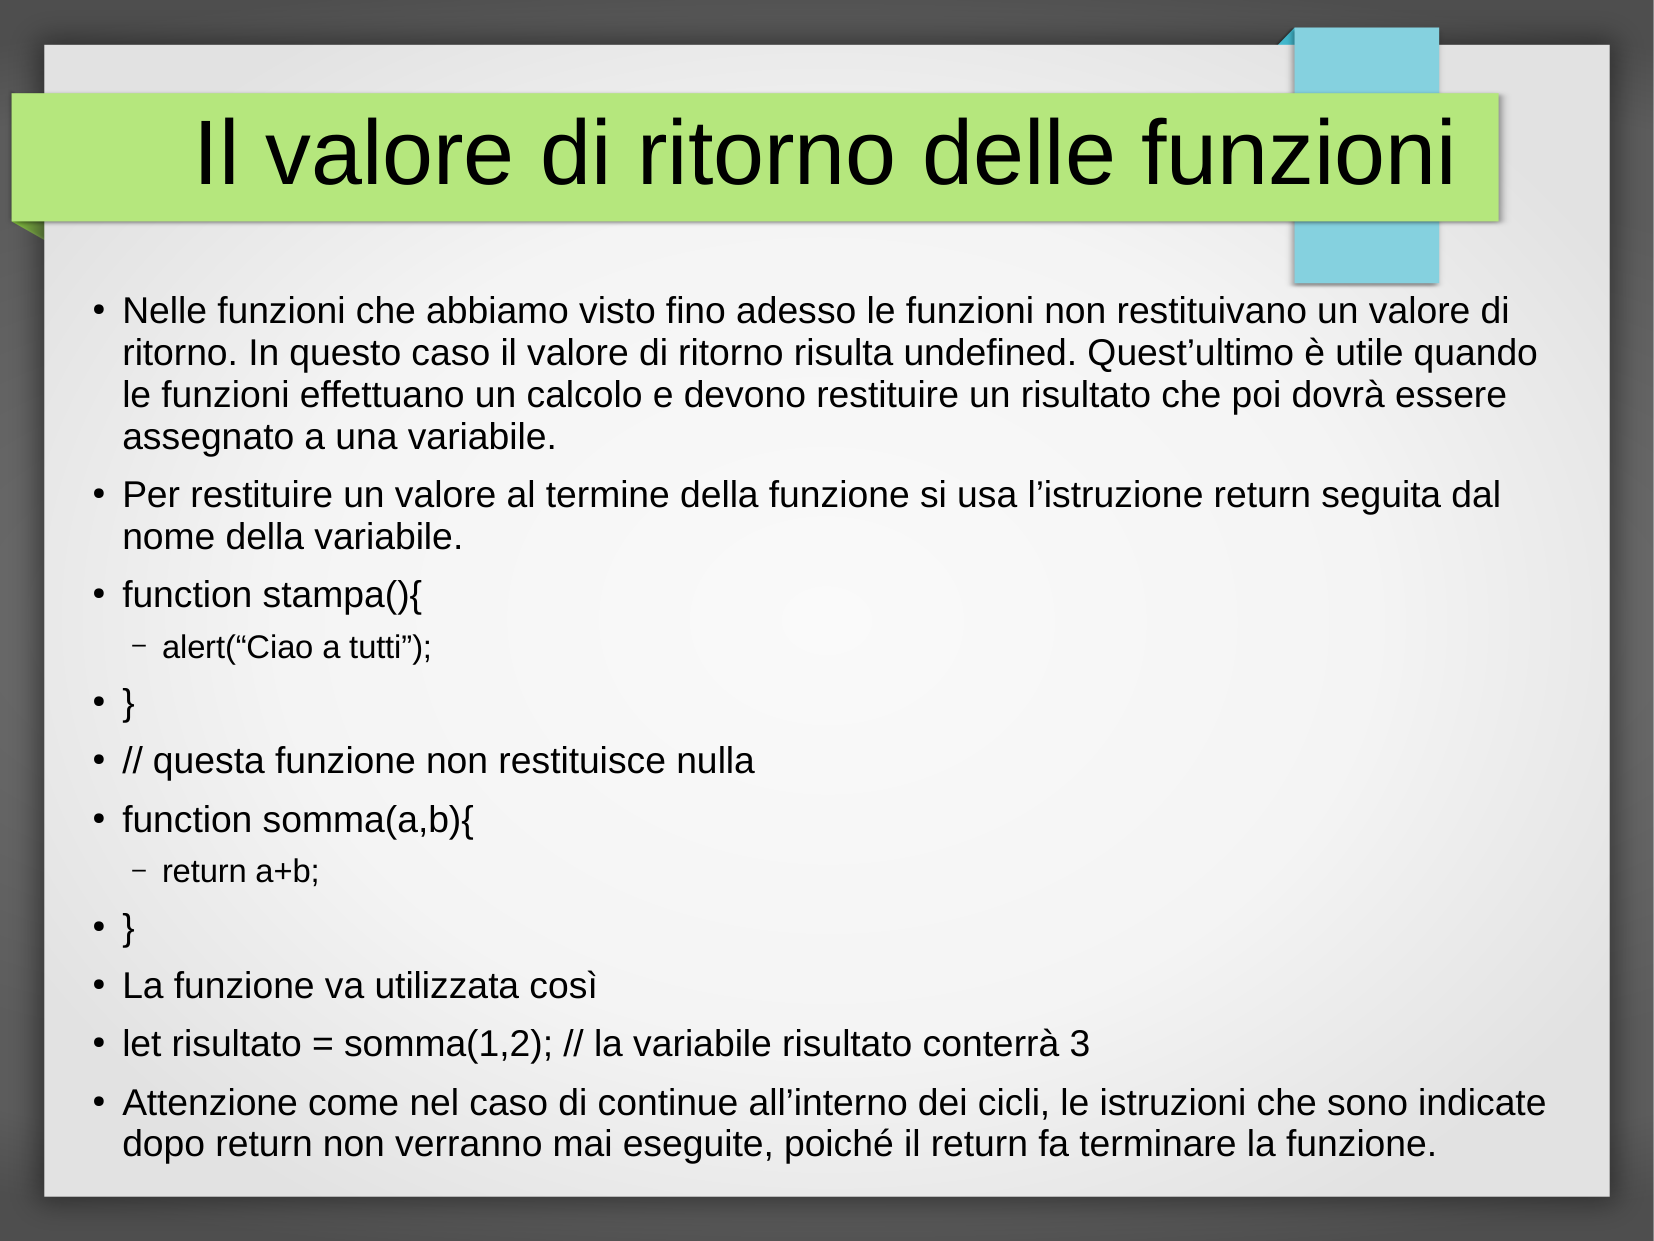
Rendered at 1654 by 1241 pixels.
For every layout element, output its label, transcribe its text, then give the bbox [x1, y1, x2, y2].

picture [0, 0, 1654, 1241]
list Nelle funzioni che abbiamo visto fino adesso le funzioni non restituivano un valore di ritorno. In questo caso il valore di ritorno risulta undefined. Quest’ultimo è utile quando le funzioni effettuano un calcolo e devono restituire un risultato che poi dovrà essere assegnato a una variabile. Per restituire un valore al termine della funzione si usa l’istruzione return seguita dal nome della variabile. function stampa(){ alert(“Ciao a tutti”); } // questa funzione non restituisce nulla function somma(a,b){ return a+b; } La funzione va utilizzata così let risultato = somma(1,2); // la variabile risultato conterrà 3 Attenzione come nel caso di continue all’interno dei cicli, le istruzioni che sono indicate dopo return non verranno mai eseguite, poiché il return fa terminare la funzione. [82, 290, 1571, 1182]
title Il valore di ritorno delle funzioni [82, 49, 1571, 257]
